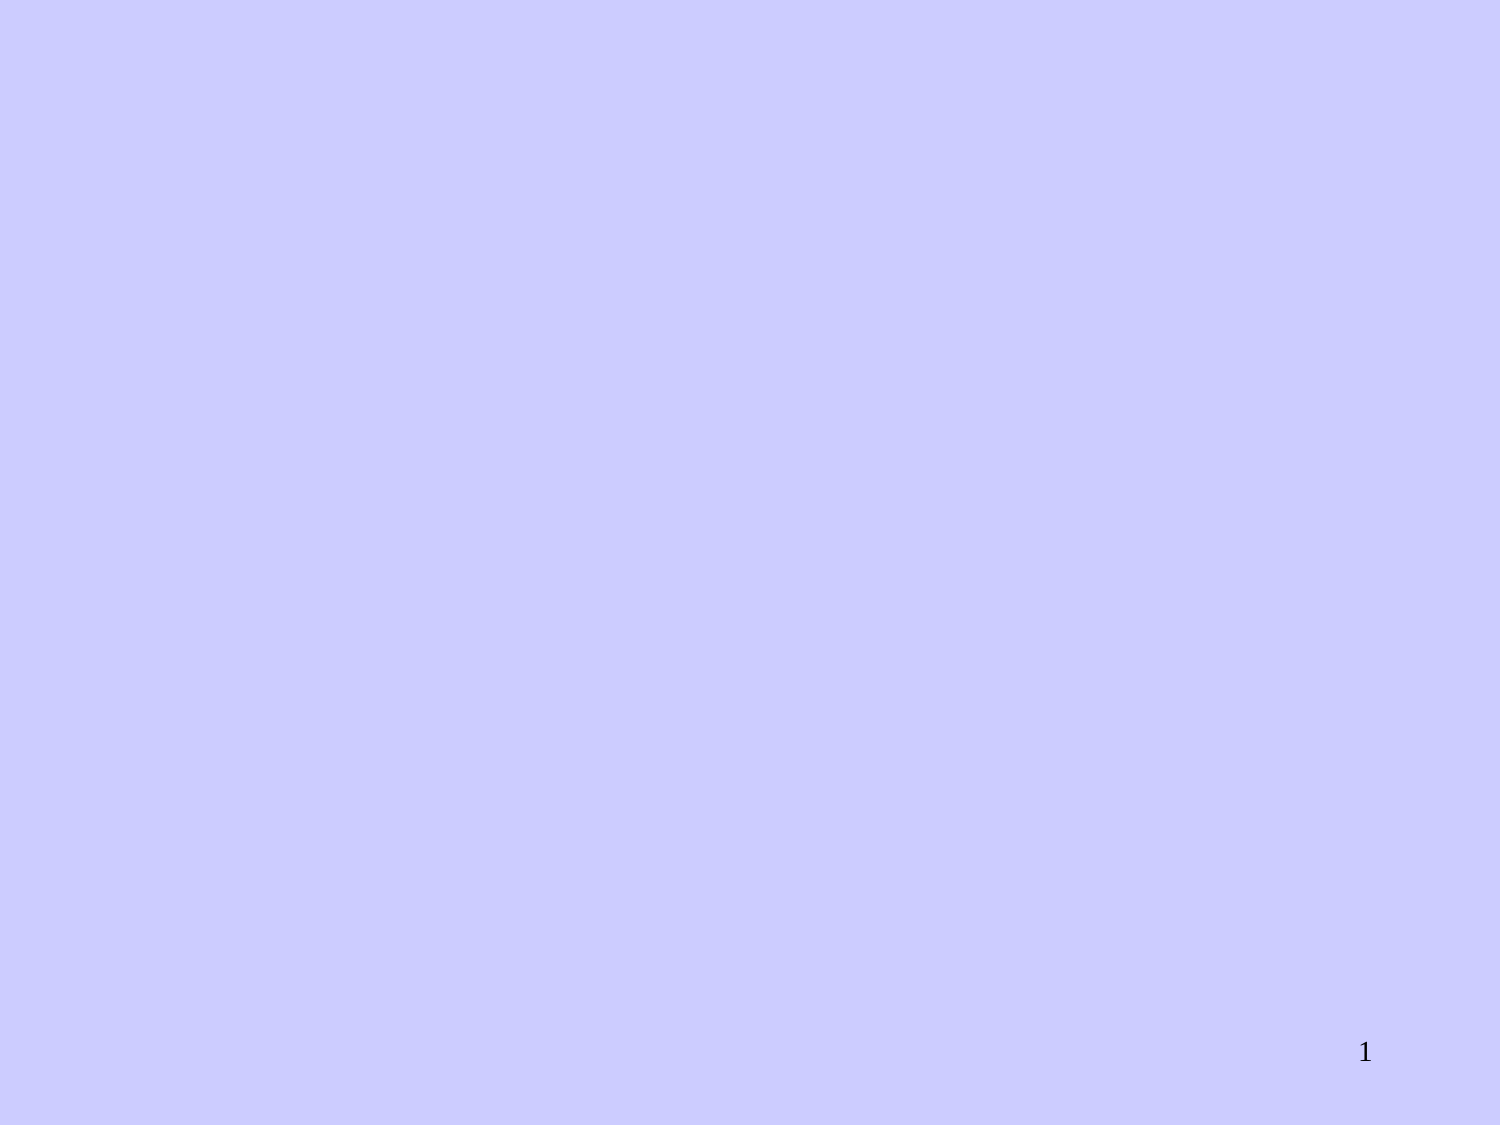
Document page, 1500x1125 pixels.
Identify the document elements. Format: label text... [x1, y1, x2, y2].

text_box <numéro> [1074, 1025, 1388, 1101]
